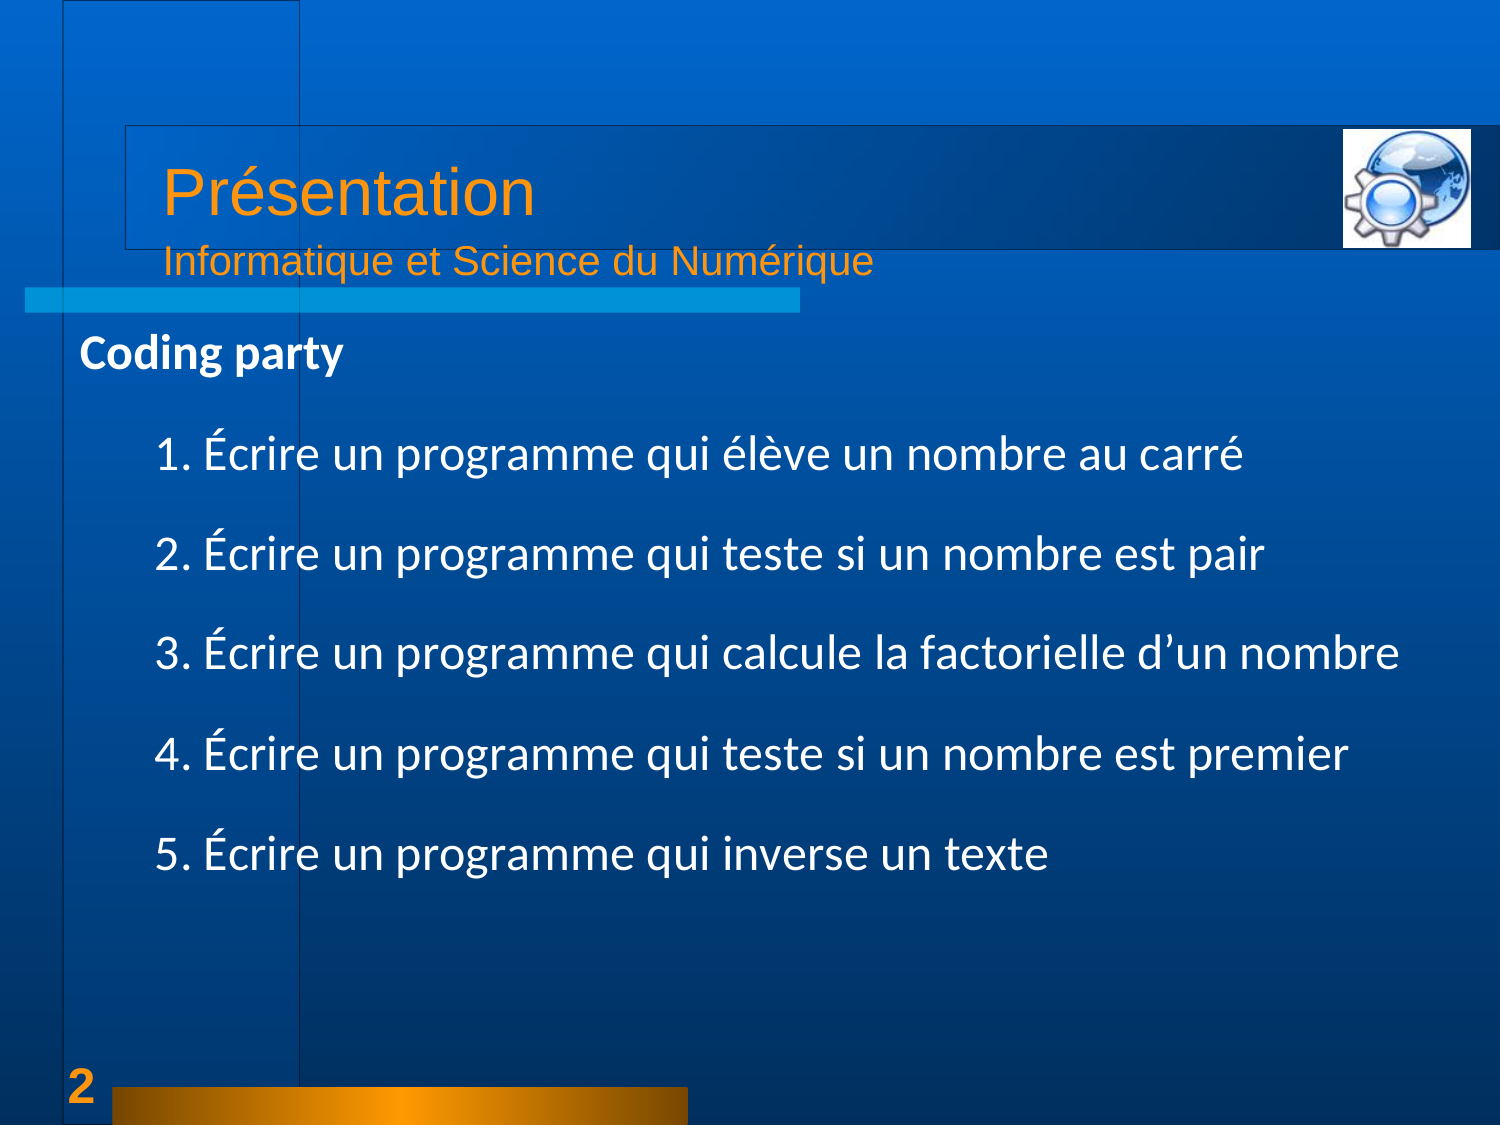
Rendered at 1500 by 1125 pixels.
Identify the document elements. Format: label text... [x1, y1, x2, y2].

picture [1343, 129, 1471, 248]
text_box Coding party Écrire un programme qui élève un nombre au carré Écrire un programme qui teste si un nombre est pair Écrire un programme qui calcule la factorielle d’un nombre Écrire un programme qui teste si un nombre est premier Écrire un programme qui inverse un texte [64, 325, 1418, 1011]
